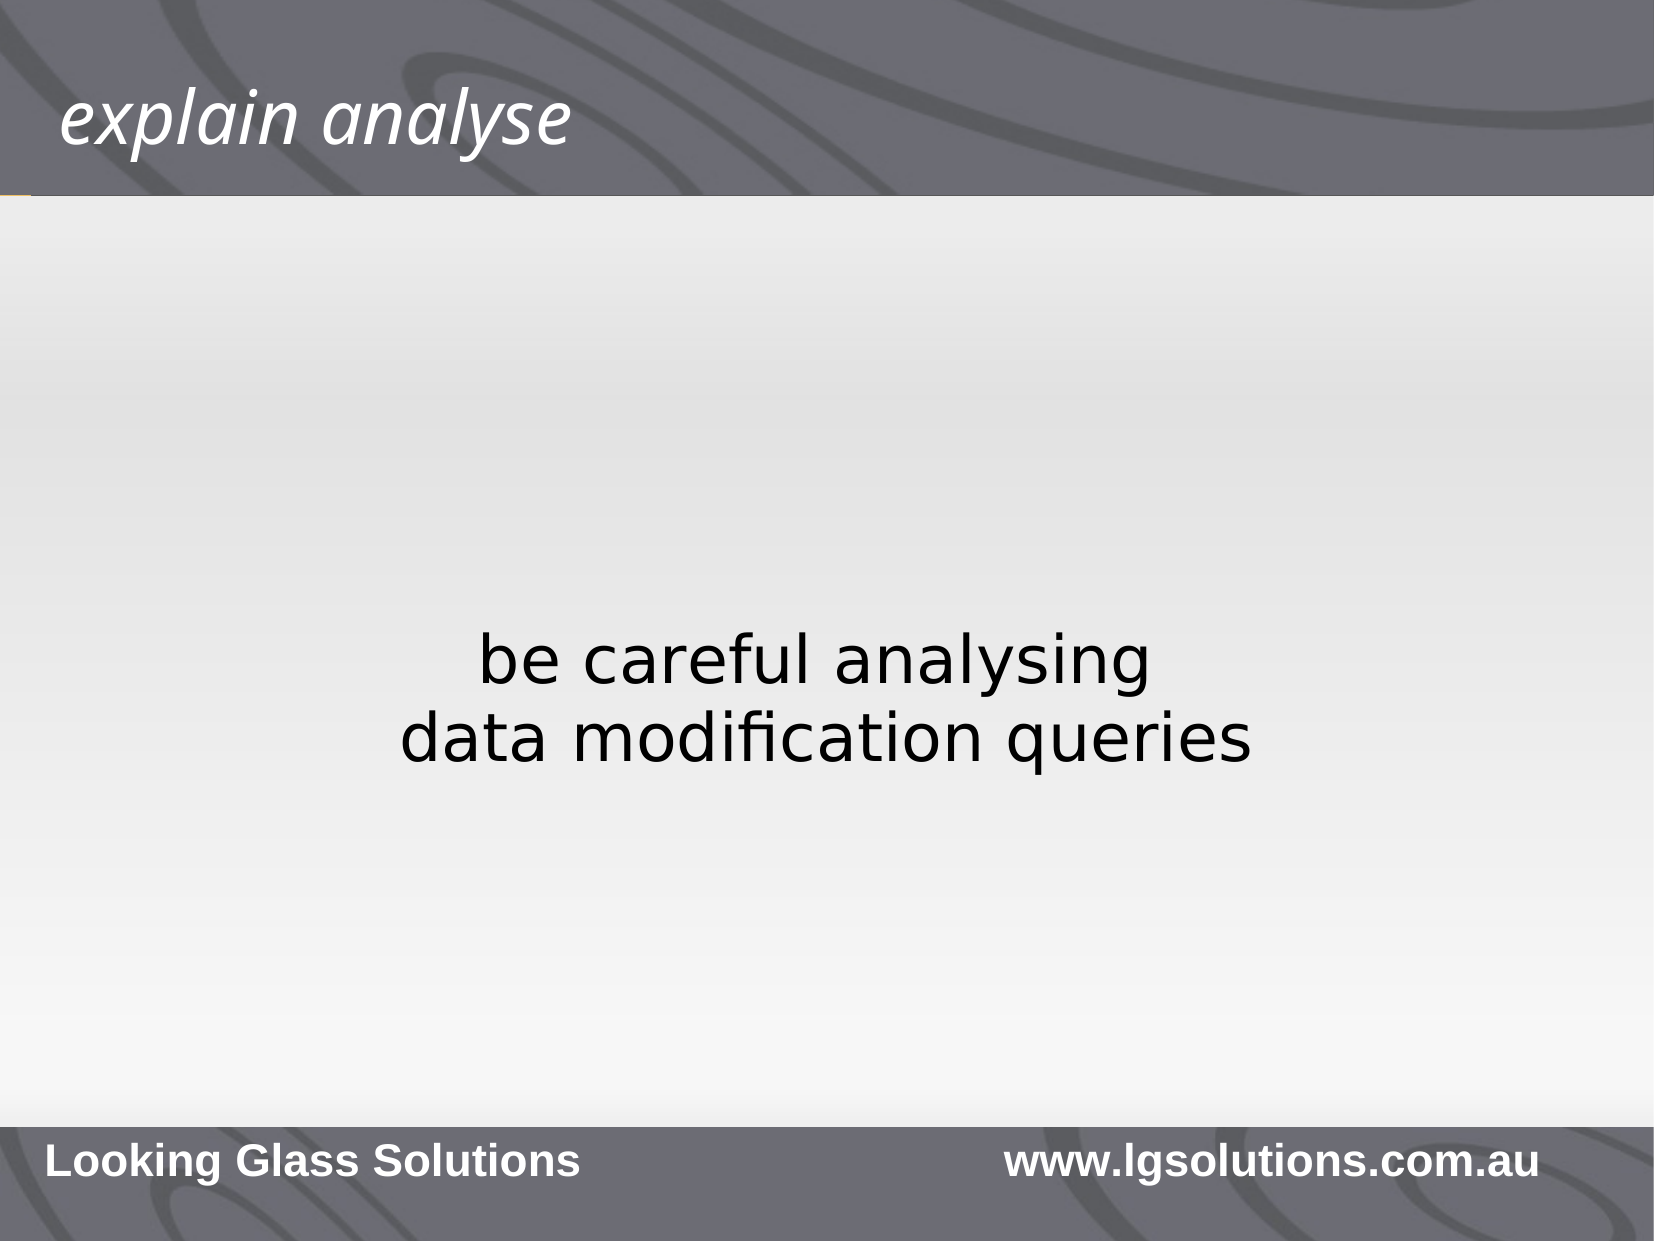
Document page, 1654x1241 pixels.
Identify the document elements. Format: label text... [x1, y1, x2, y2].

subtitle be careful analysing data modification queries [82, 297, 1571, 1102]
picture [0, 0, 1654, 1241]
title explain analyse [59, 41, 1270, 190]
